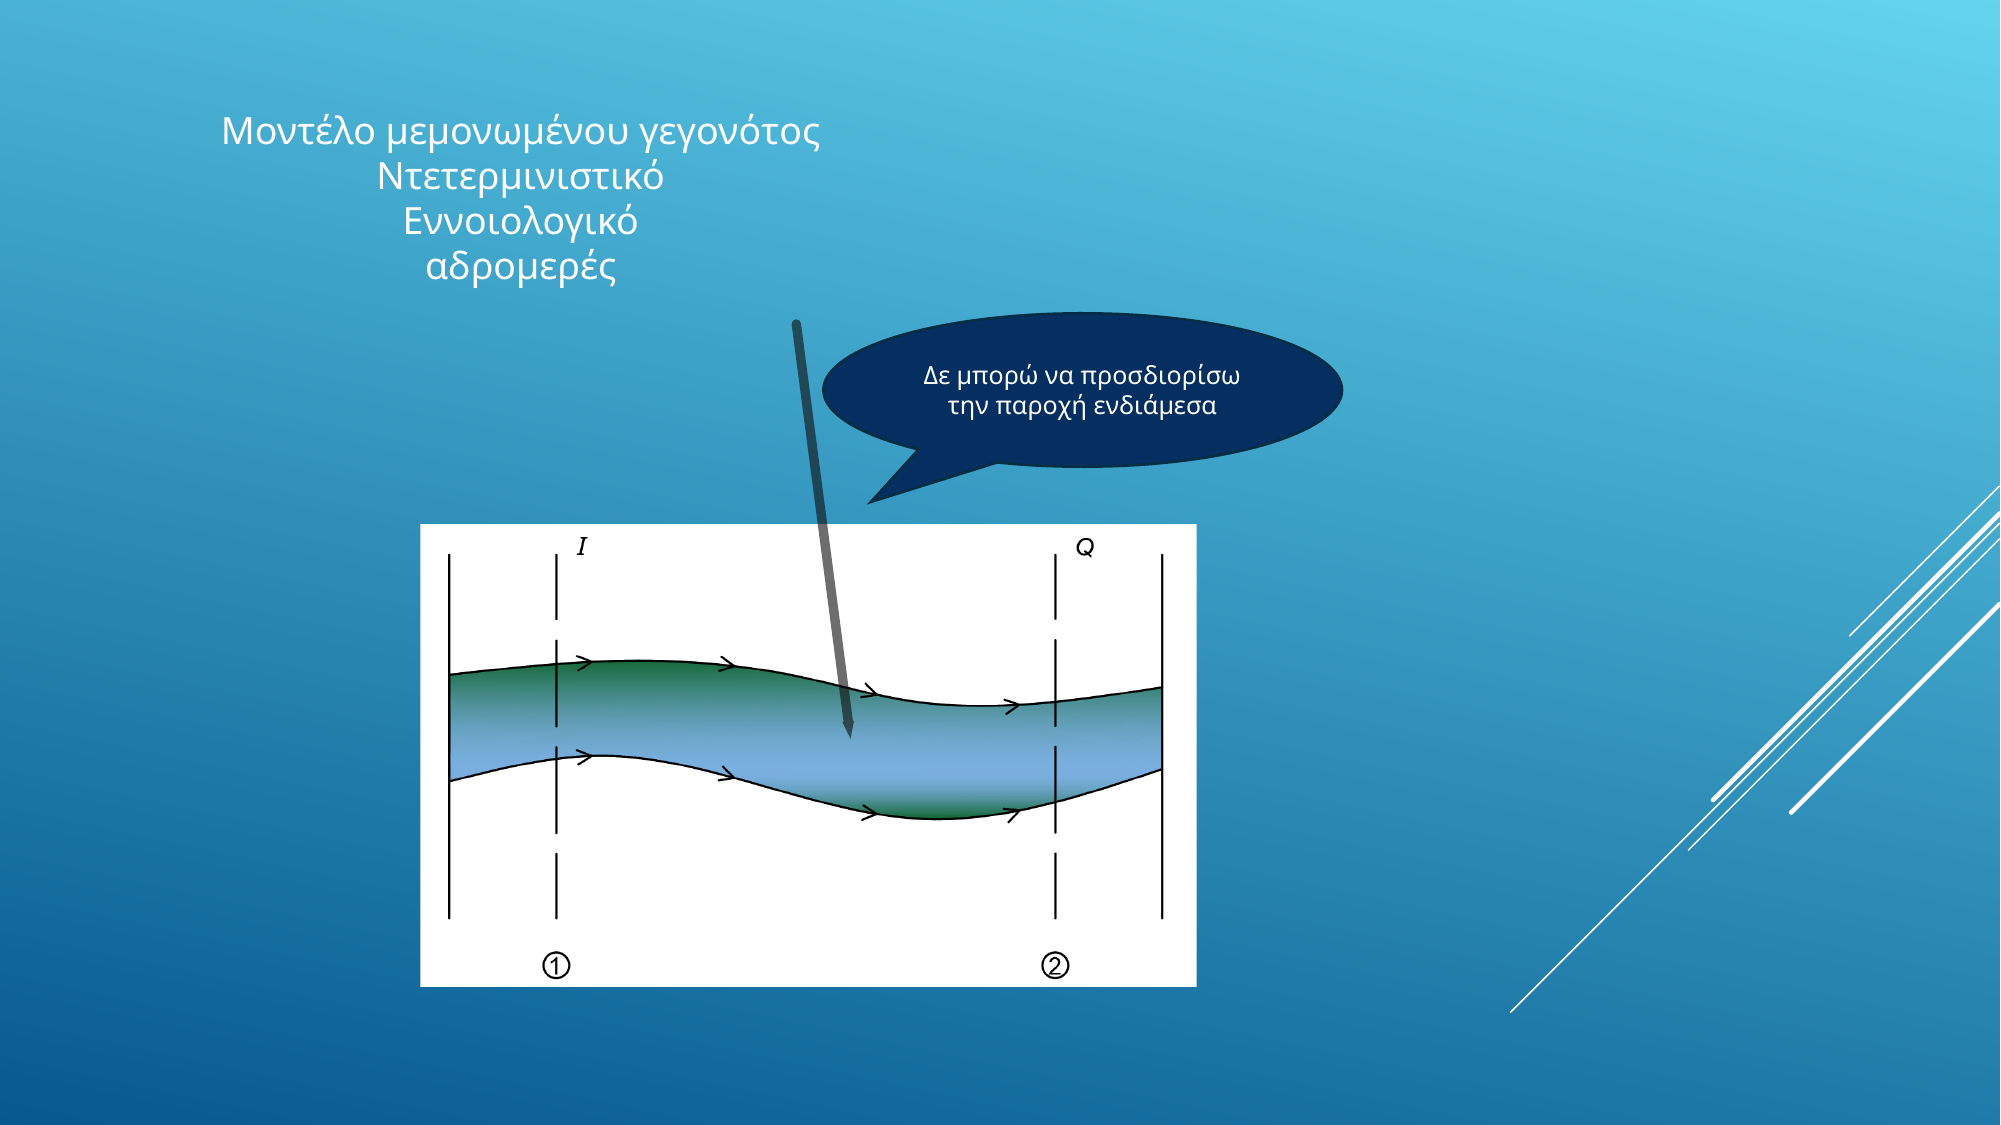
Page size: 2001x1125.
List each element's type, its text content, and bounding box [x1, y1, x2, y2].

text_box Δε μπορώ να προσδιορίσω την παροχή ενδιάμεσα [823, 313, 1343, 502]
picture [420, 524, 1197, 987]
text_box Μοντέλο μεμονωμένου γεγονότος Ντετερμινιστικό Εννοιολογικό αδρομερές [205, 55, 1515, 343]
